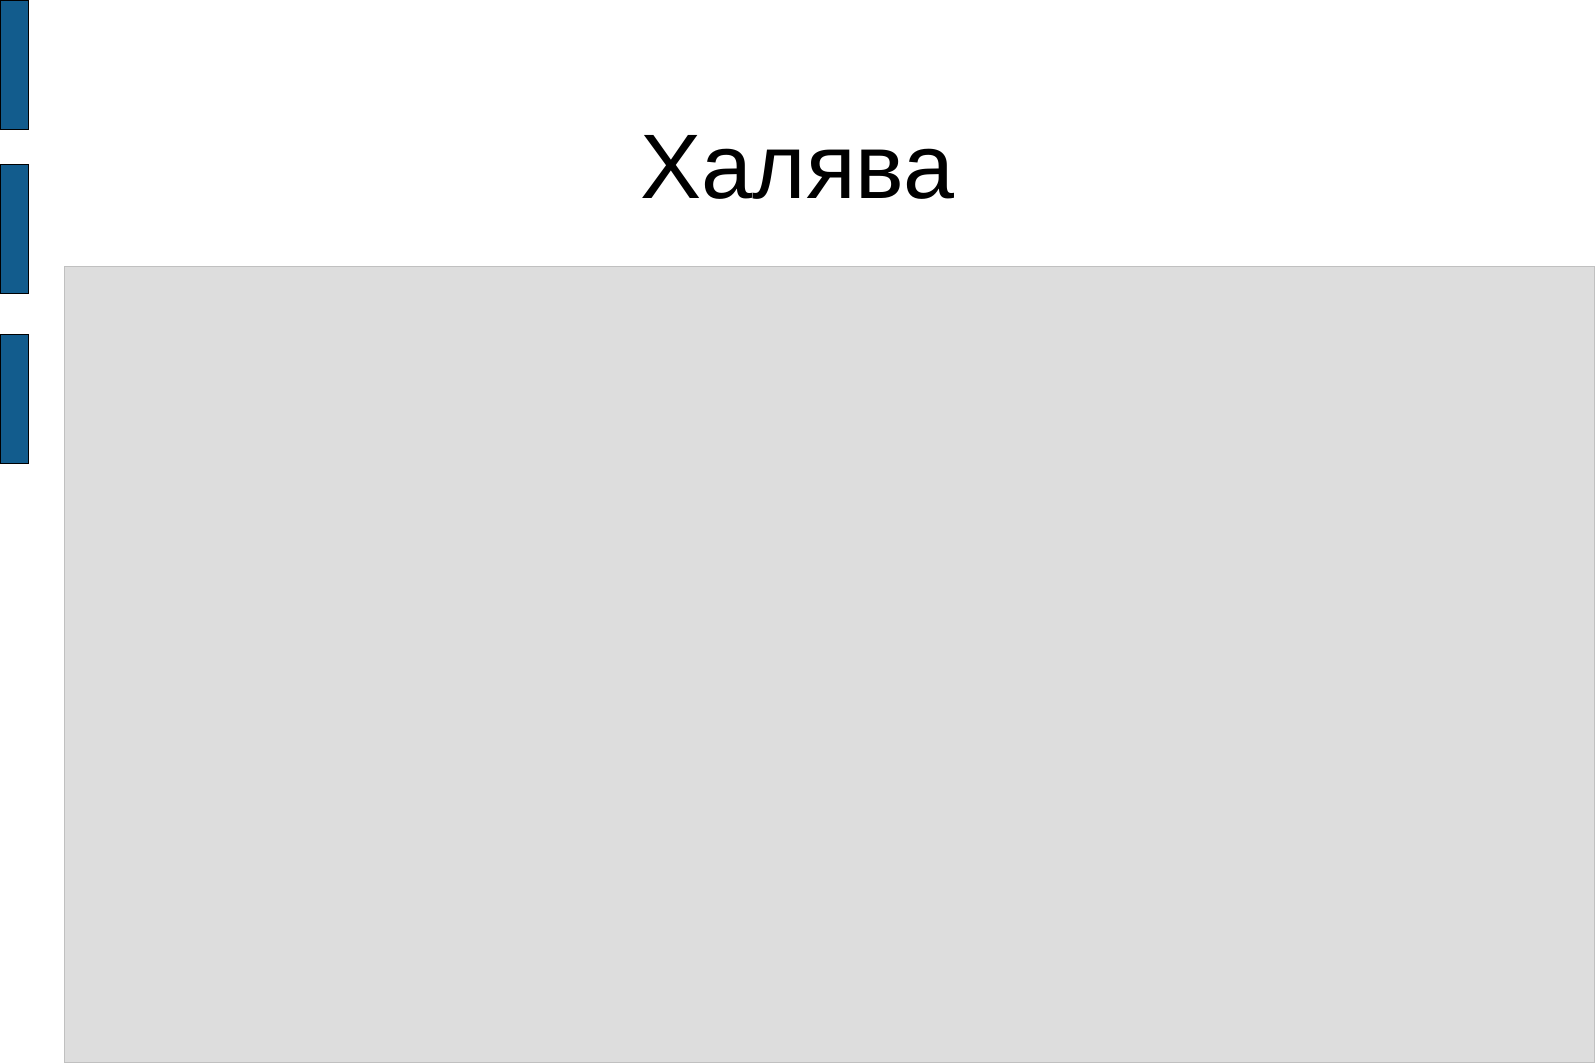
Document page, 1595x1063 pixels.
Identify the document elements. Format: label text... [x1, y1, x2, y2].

title Халява [117, 78, 1479, 256]
